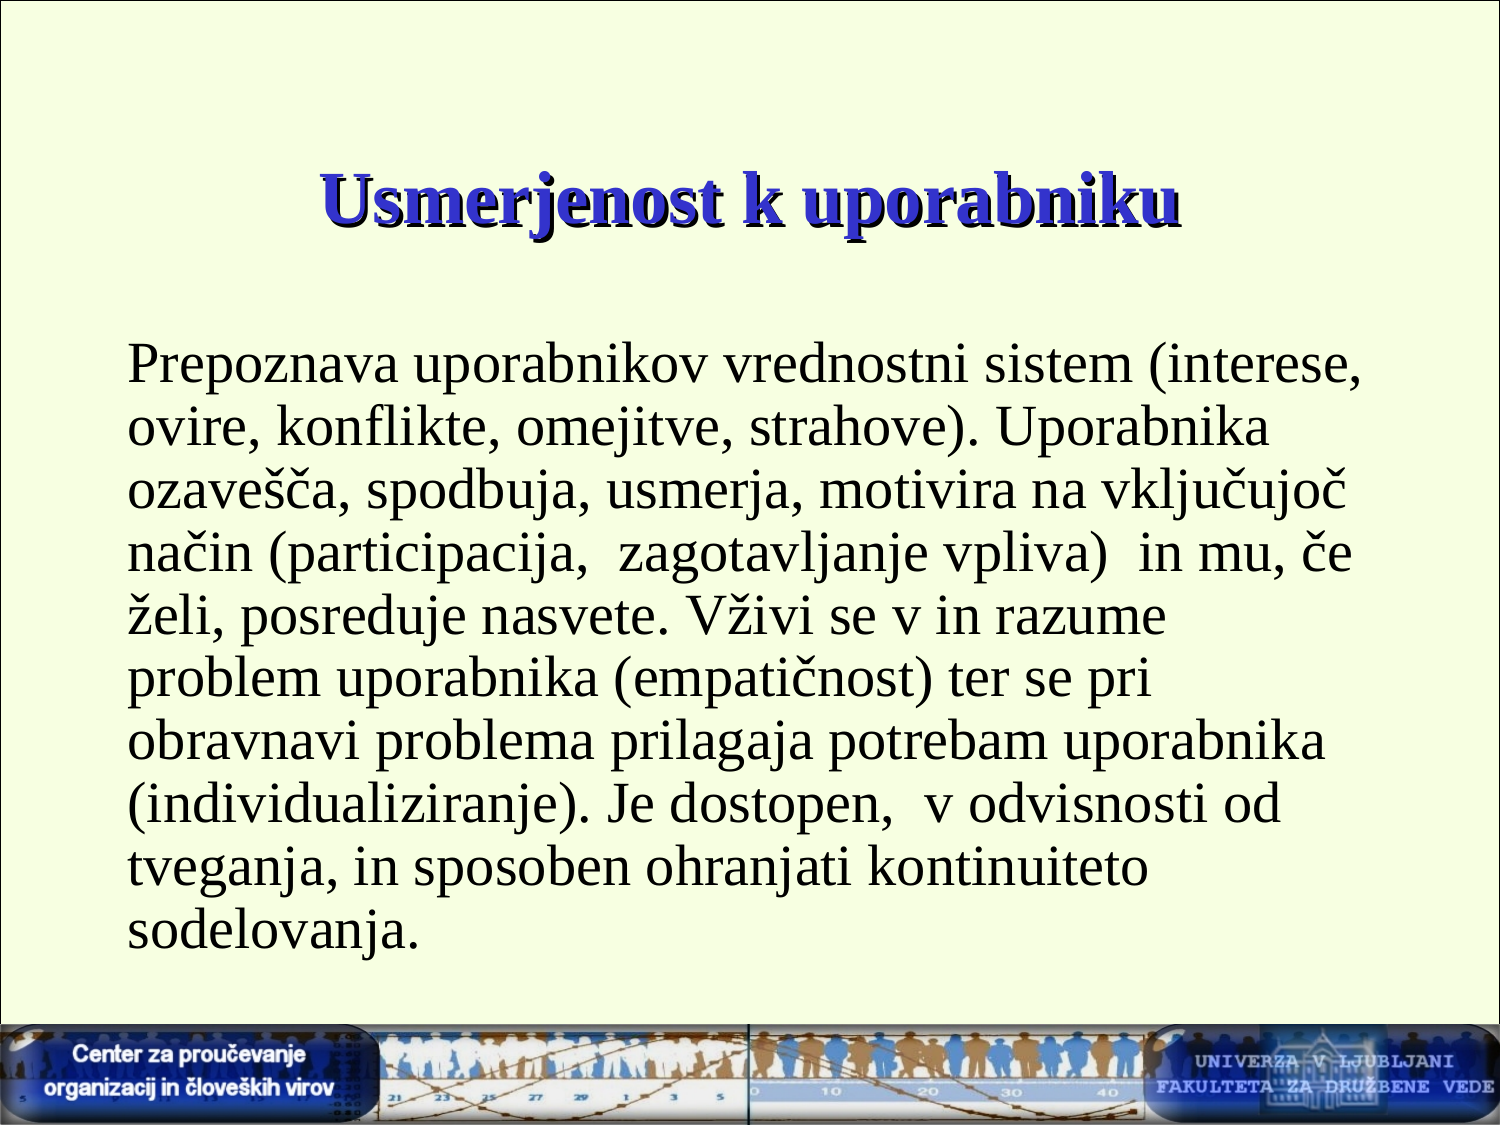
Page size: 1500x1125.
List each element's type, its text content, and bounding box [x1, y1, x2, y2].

list Prepoznava uporabnikov vrednostni sistem (interese, ovire, konflikte, omejitve, strahove). Uporabnika ozavešča, spodbuja, usmerja, motivira na vključujoč način (participacija, zagotavljanje vpliva) in mu, če želi, posreduje nasvete. Vživi se v in razume problem uporabnika (empatičnost) ter se pri obravnavi problema prilagaja potrebam uporabnika (individualiziranje). Je dostopen, v odvisnosti od tveganja, in sposoben ohranjati kontinuiteto sodelovanja. [112, 324, 1388, 1001]
title Usmerjenost k uporabniku [112, 99, 1388, 288]
picture [0, 1024, 1500, 1125]
